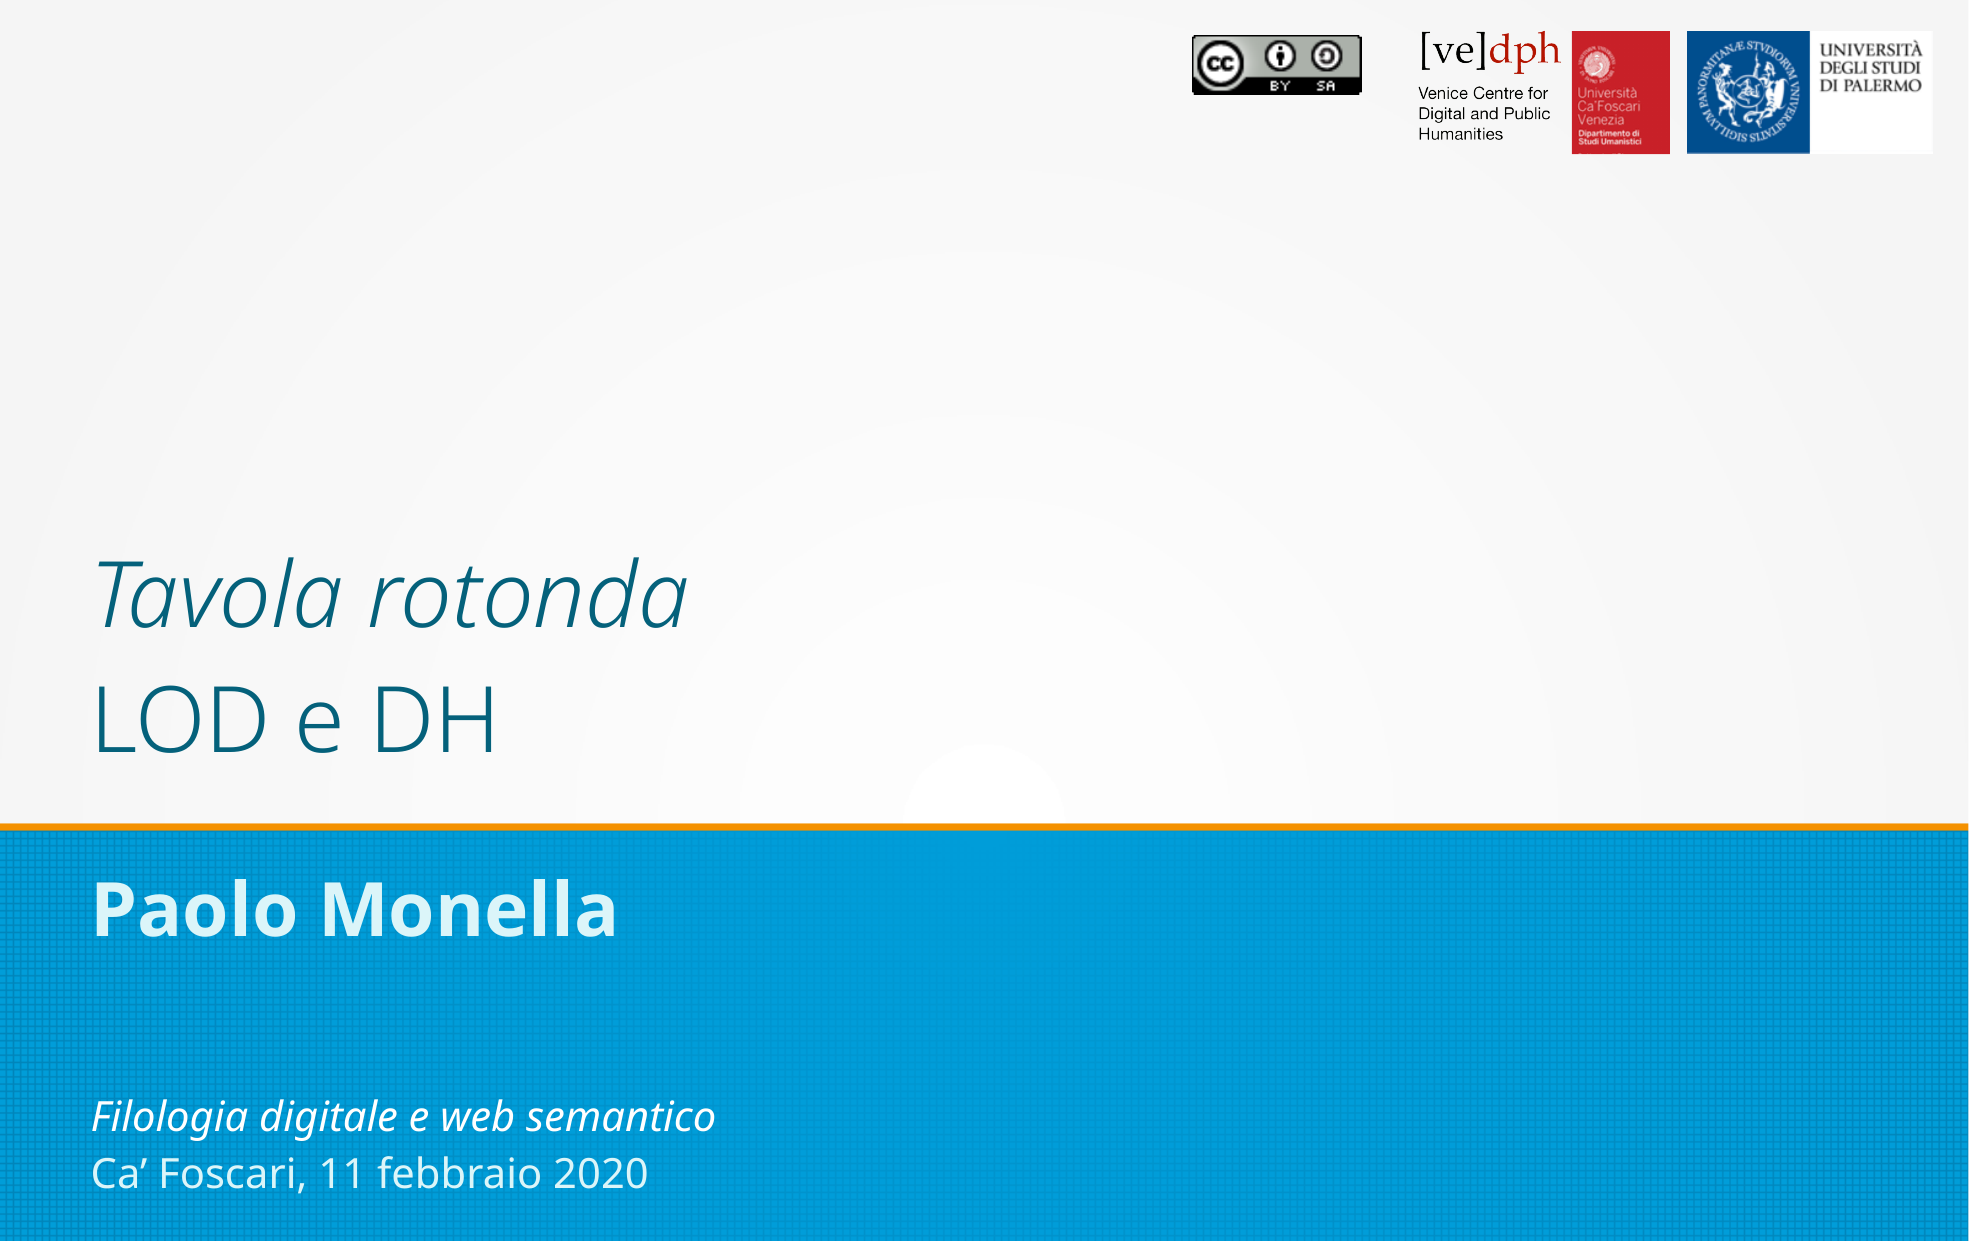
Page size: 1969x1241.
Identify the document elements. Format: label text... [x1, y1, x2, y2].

picture [0, 0, 1969, 830]
text_box Filologia digitale e web semantico Ca’ Foscari, 11 febbraio 2020 [90, 1086, 1861, 1229]
subtitle Paolo Monella [90, 855, 1861, 957]
title Tavola rotonda LOD e DH [90, 49, 1862, 781]
